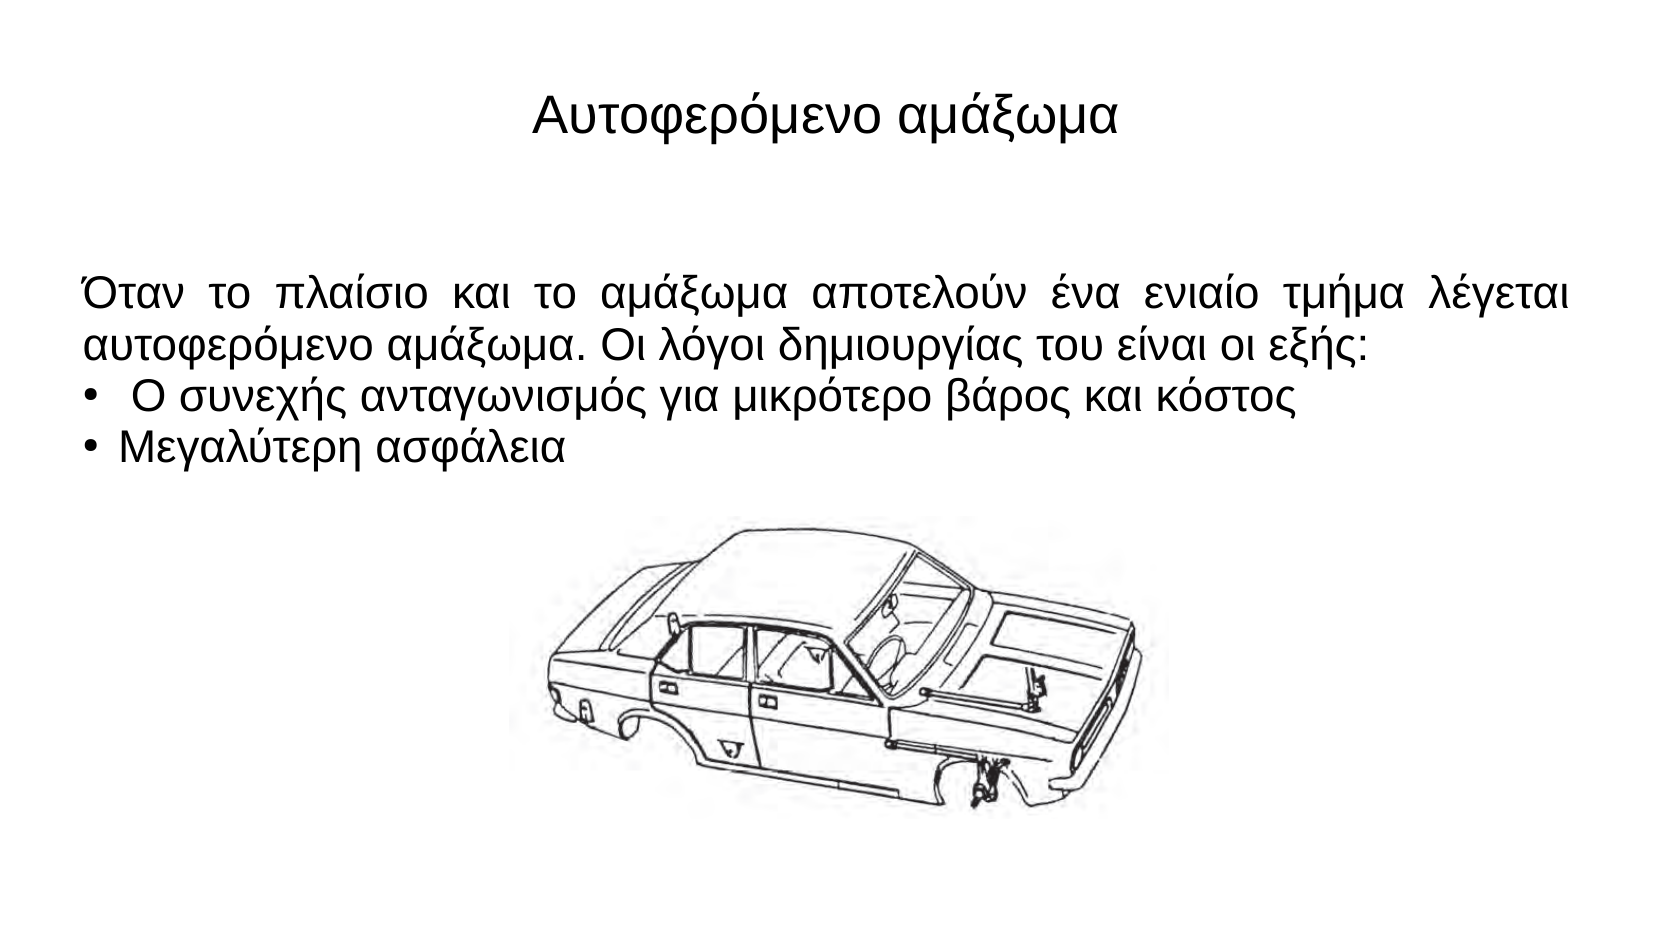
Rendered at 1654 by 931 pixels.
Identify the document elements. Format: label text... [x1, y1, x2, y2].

picture [509, 516, 1169, 819]
title Αυτοφερόμενο αμάξωμα [82, 37, 1571, 193]
subtitle Όταν το πλαίσιο και το αμάξωμα αποτελούν ένα ενιαίο τμήμα λέγεται αυτοφερόμενο αμάξωμα. Οι λόγοι δημιουργίας του είναι οι εξής: Ο συνεχής ανταγωνισμός για μικρότερο βάρος και κόστος Μεγαλύτερη ασφάλεια [82, 216, 1571, 523]
